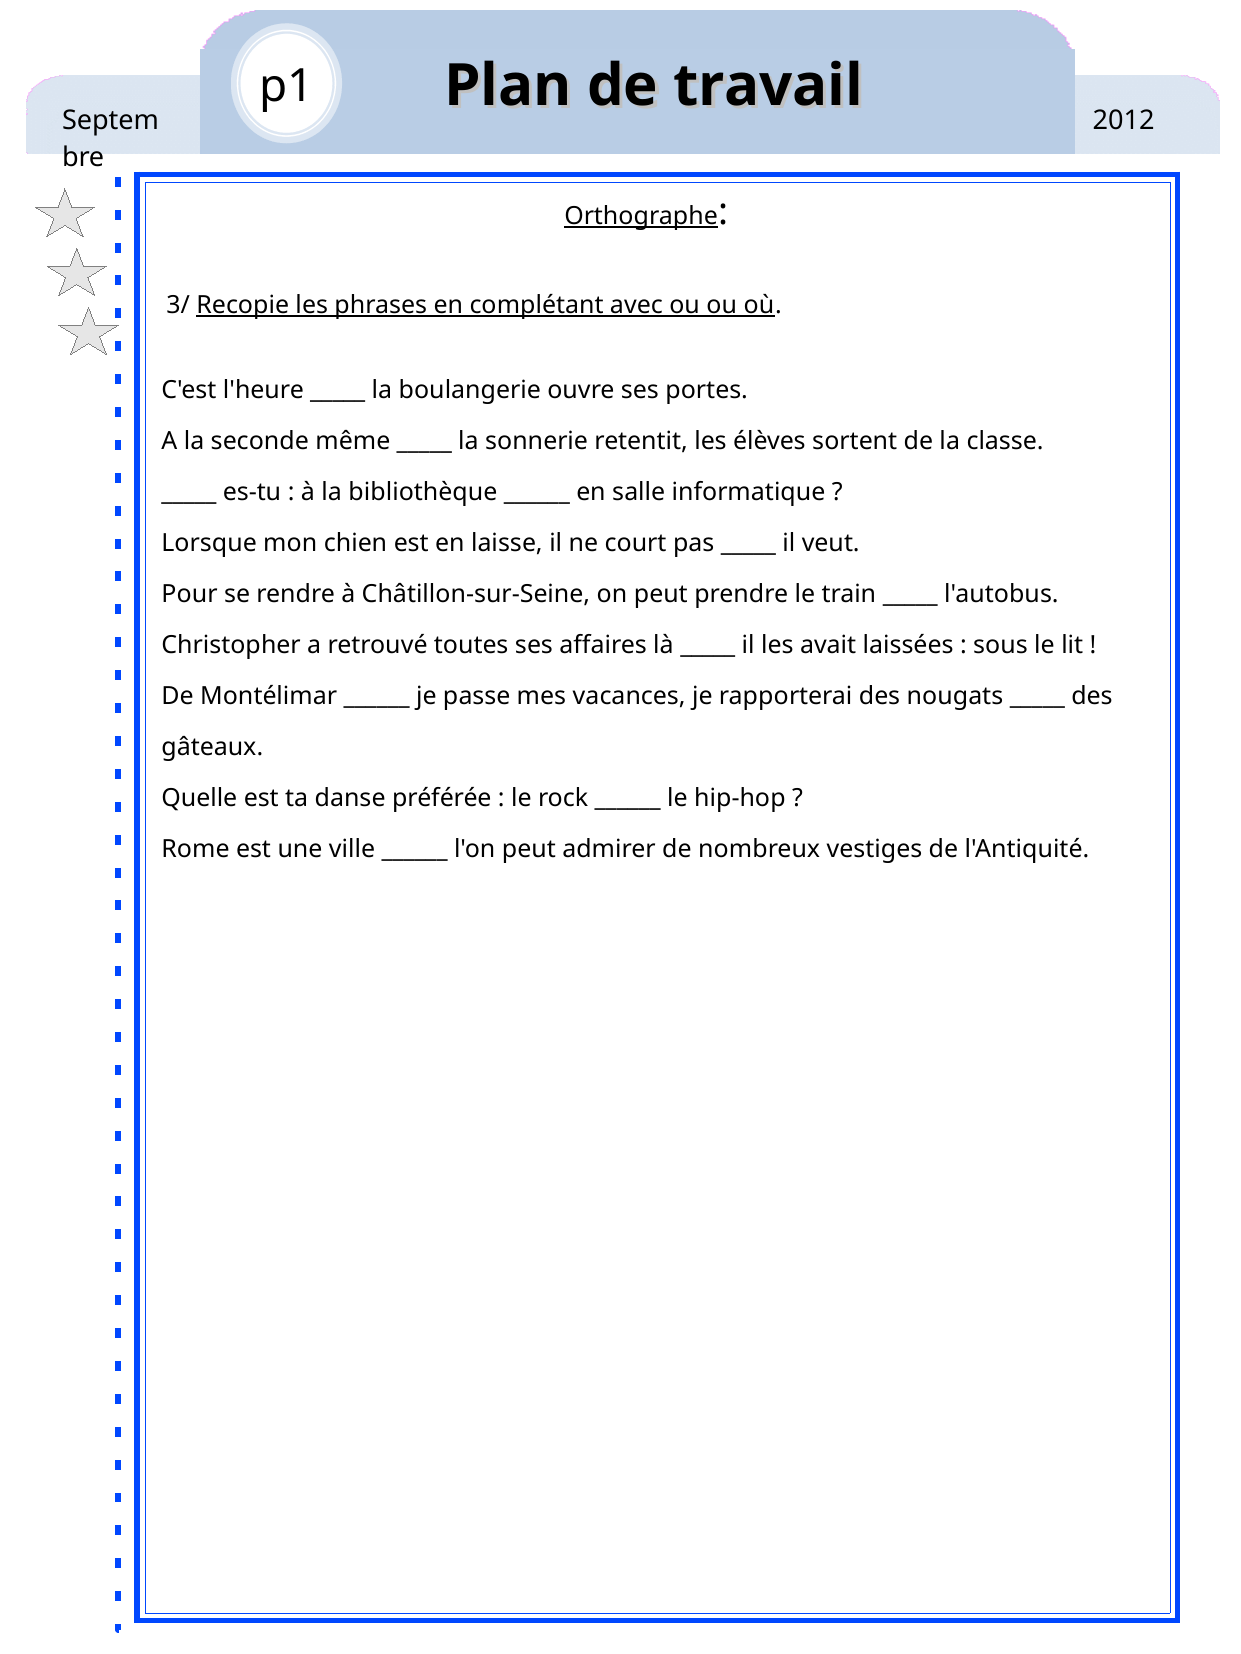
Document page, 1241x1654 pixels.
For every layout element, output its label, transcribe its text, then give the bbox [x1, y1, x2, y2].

text_box Plan de travail [401, 35, 922, 142]
text_box [35, 188, 95, 237]
picture [26, 10, 1220, 154]
text_box Orthographe: 3/ Recopie les phrases en complétant avec ou ou où. C'est l'heure _____ la boulangerie ouvre ses portes. A la seconde même _____ la sonnerie retentit, les élèves sortent de la classe. _____ es-tu : à la bibliothèque ______ en salle informatique ? Lorsque mon chien est en laisse, il ne court pas _____ il veut. Pour se rendre à Châtillon-sur-Seine, on peut prendre le train _____ l'autobus. Christopher a retrouvé toutes ses affaires là _____ il les avait laissées : sous le lit ! De Montélimar ______ je passe mes vacances, je rapporterai des nougats _____ des gâteaux. Quelle est ta danse préférée : le rock ______ le hip-hop ? Rome est une ville ______ l'on peut admirer de nombreux vestiges de l'Antiquité. [146, 177, 1146, 936]
text_box [58, 307, 119, 355]
text_box [47, 248, 107, 296]
text_box Septembre [47, 93, 189, 154]
text_box 2012 [1077, 93, 1220, 154]
table_header [140, 177, 1175, 1618]
